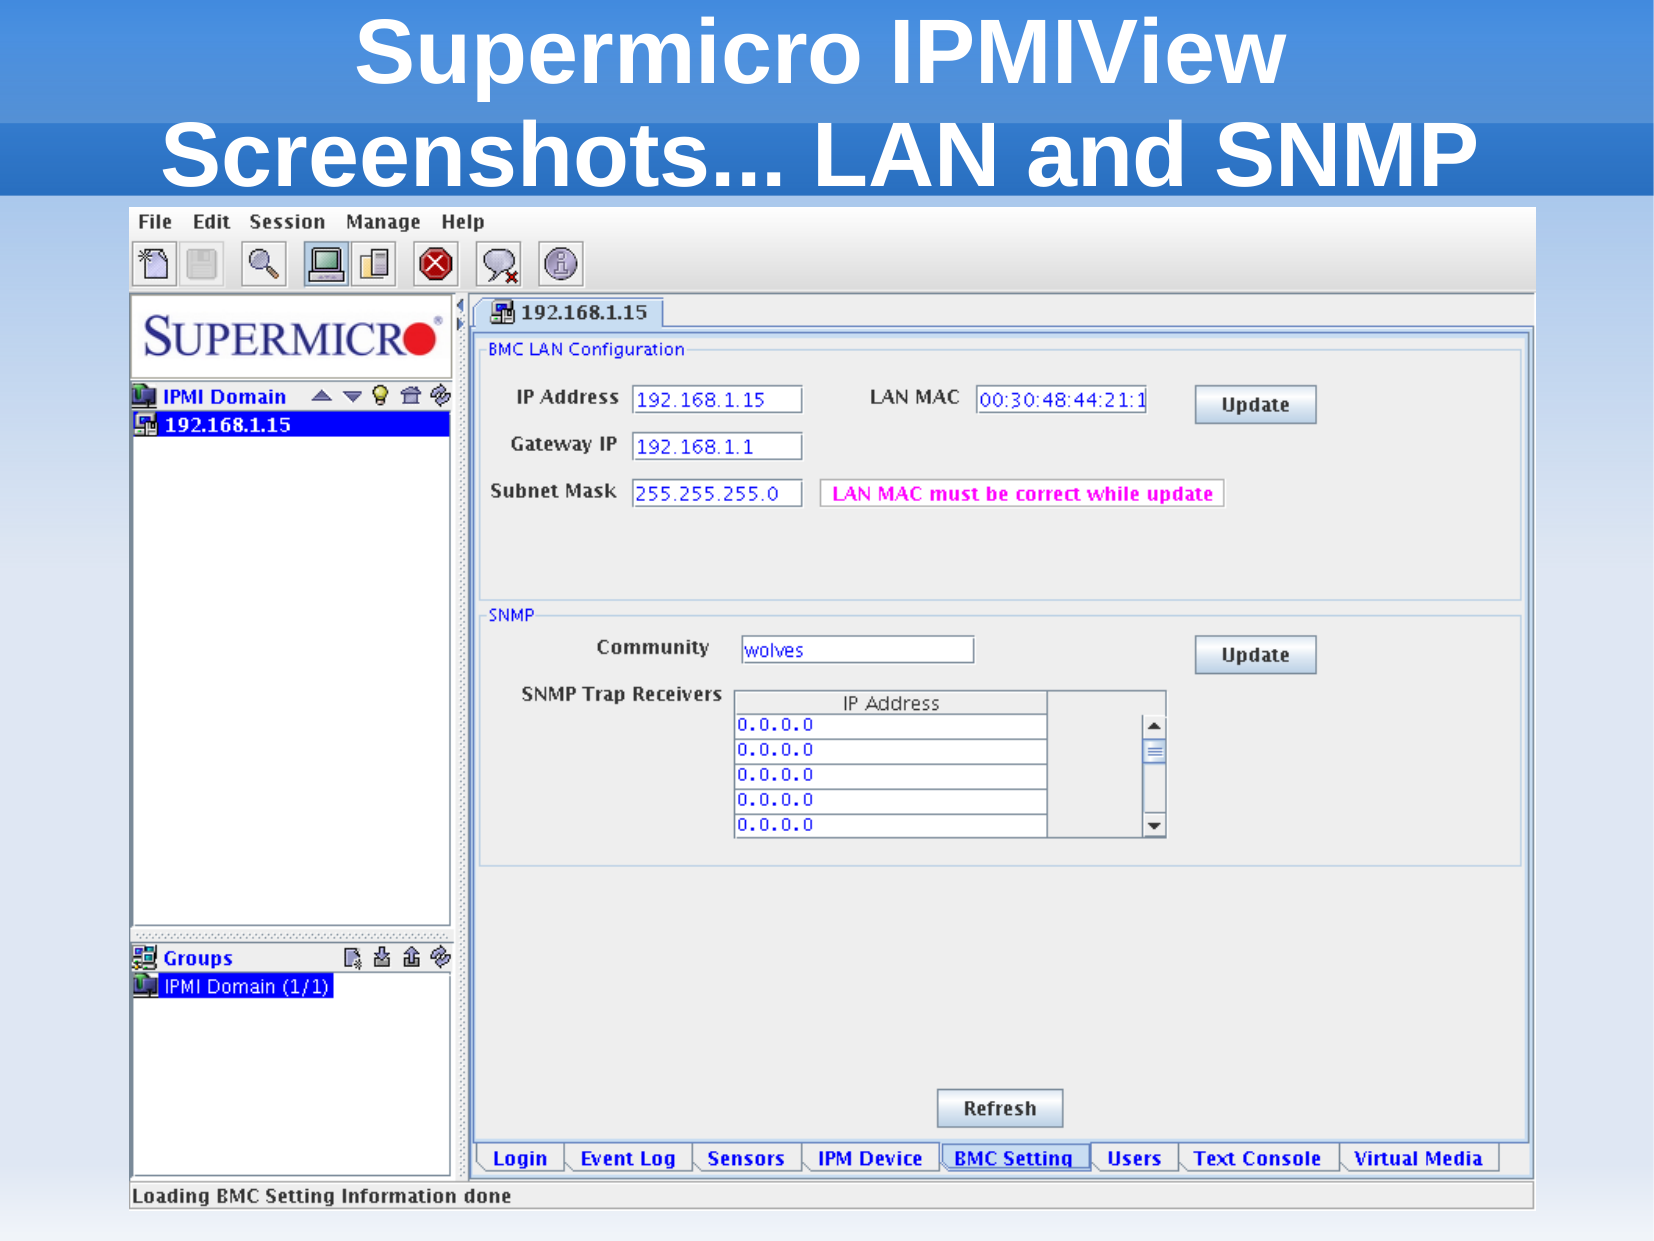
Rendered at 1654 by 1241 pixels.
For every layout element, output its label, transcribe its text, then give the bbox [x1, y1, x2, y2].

picture [0, 0, 1654, 1241]
title Supermicro IPMIView Screenshots... LAN and SNMP [76, 1, 1565, 207]
